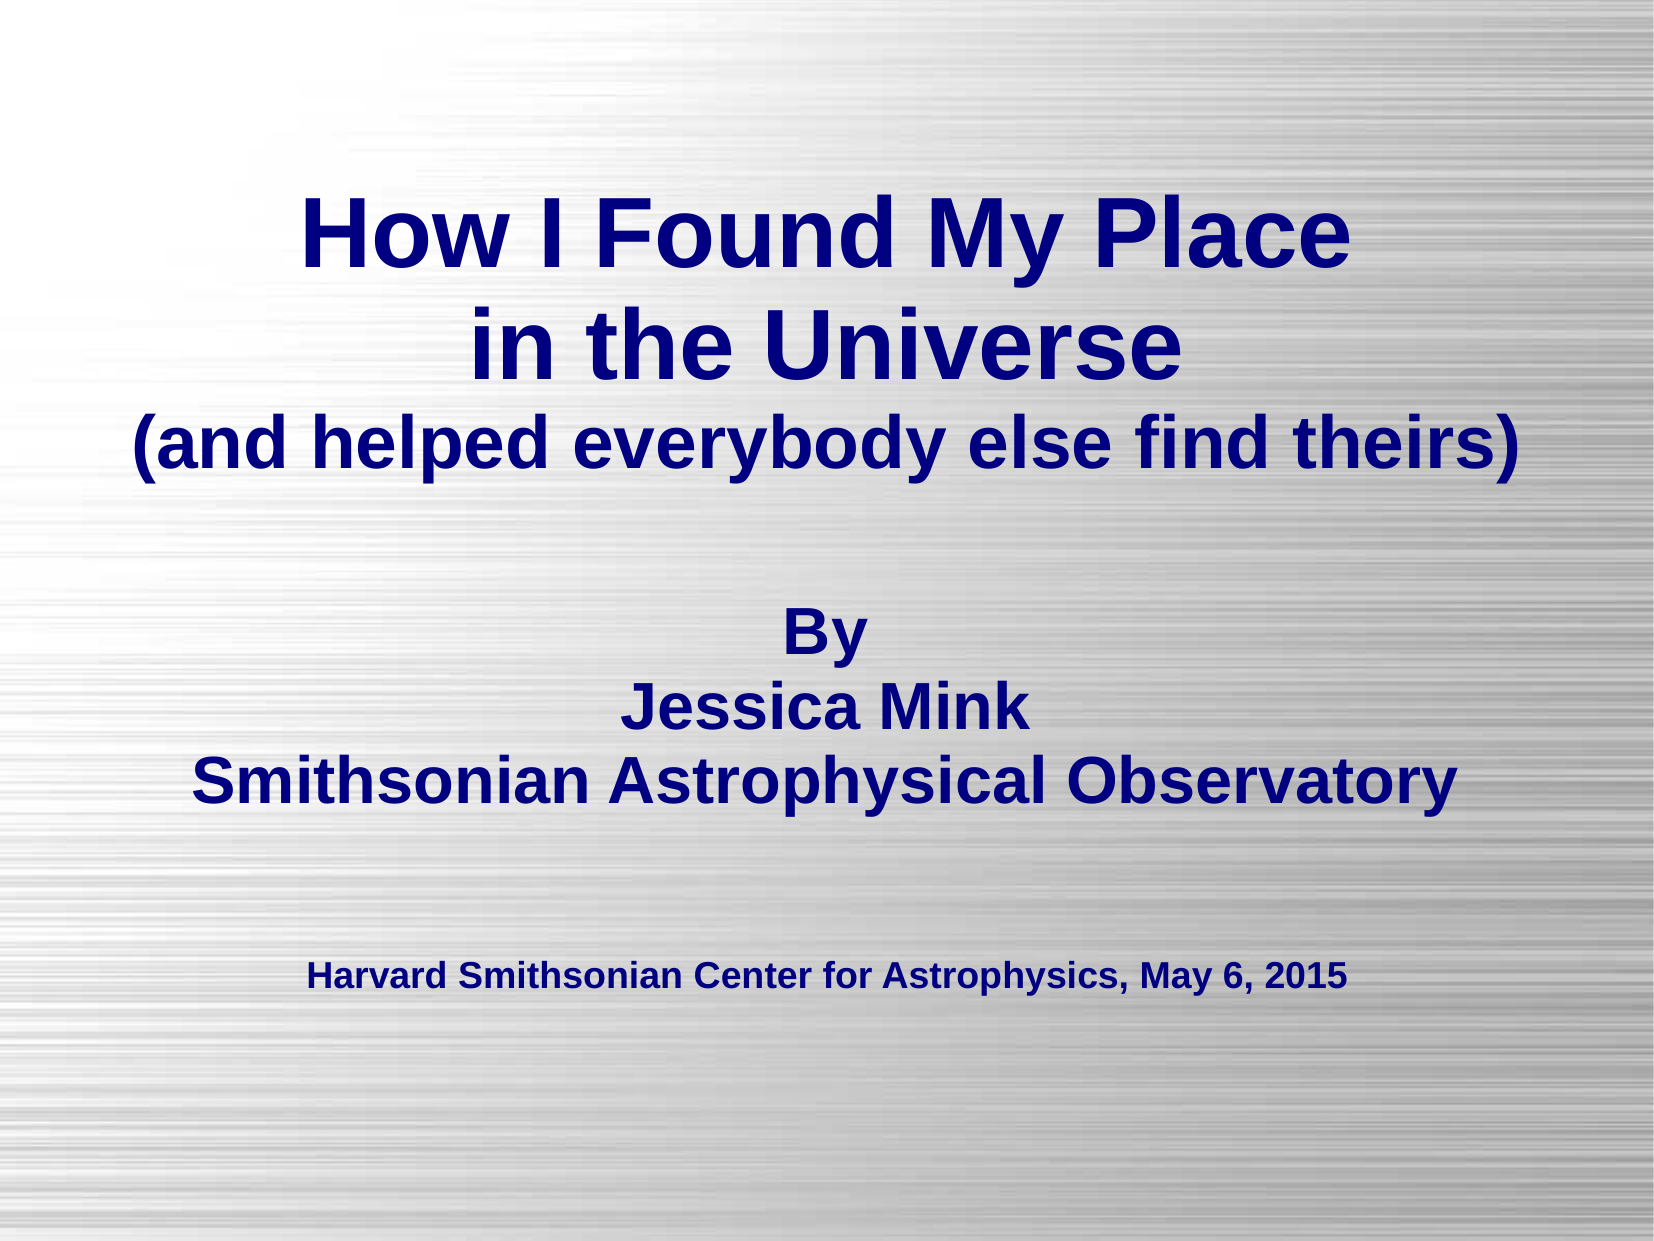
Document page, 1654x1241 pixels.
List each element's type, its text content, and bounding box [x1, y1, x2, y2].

text_box By Jessica Mink Smithsonian Astrophysical Observatory [141, 586, 1510, 826]
text_box Harvard Smithsonian Center for Astrophysics, May 6, 2015 [291, 947, 1362, 1006]
text_box How I Found My Place in the Universe (and helped everybody else find theirs) [29, 169, 1625, 492]
picture [0, 0, 1654, 1241]
